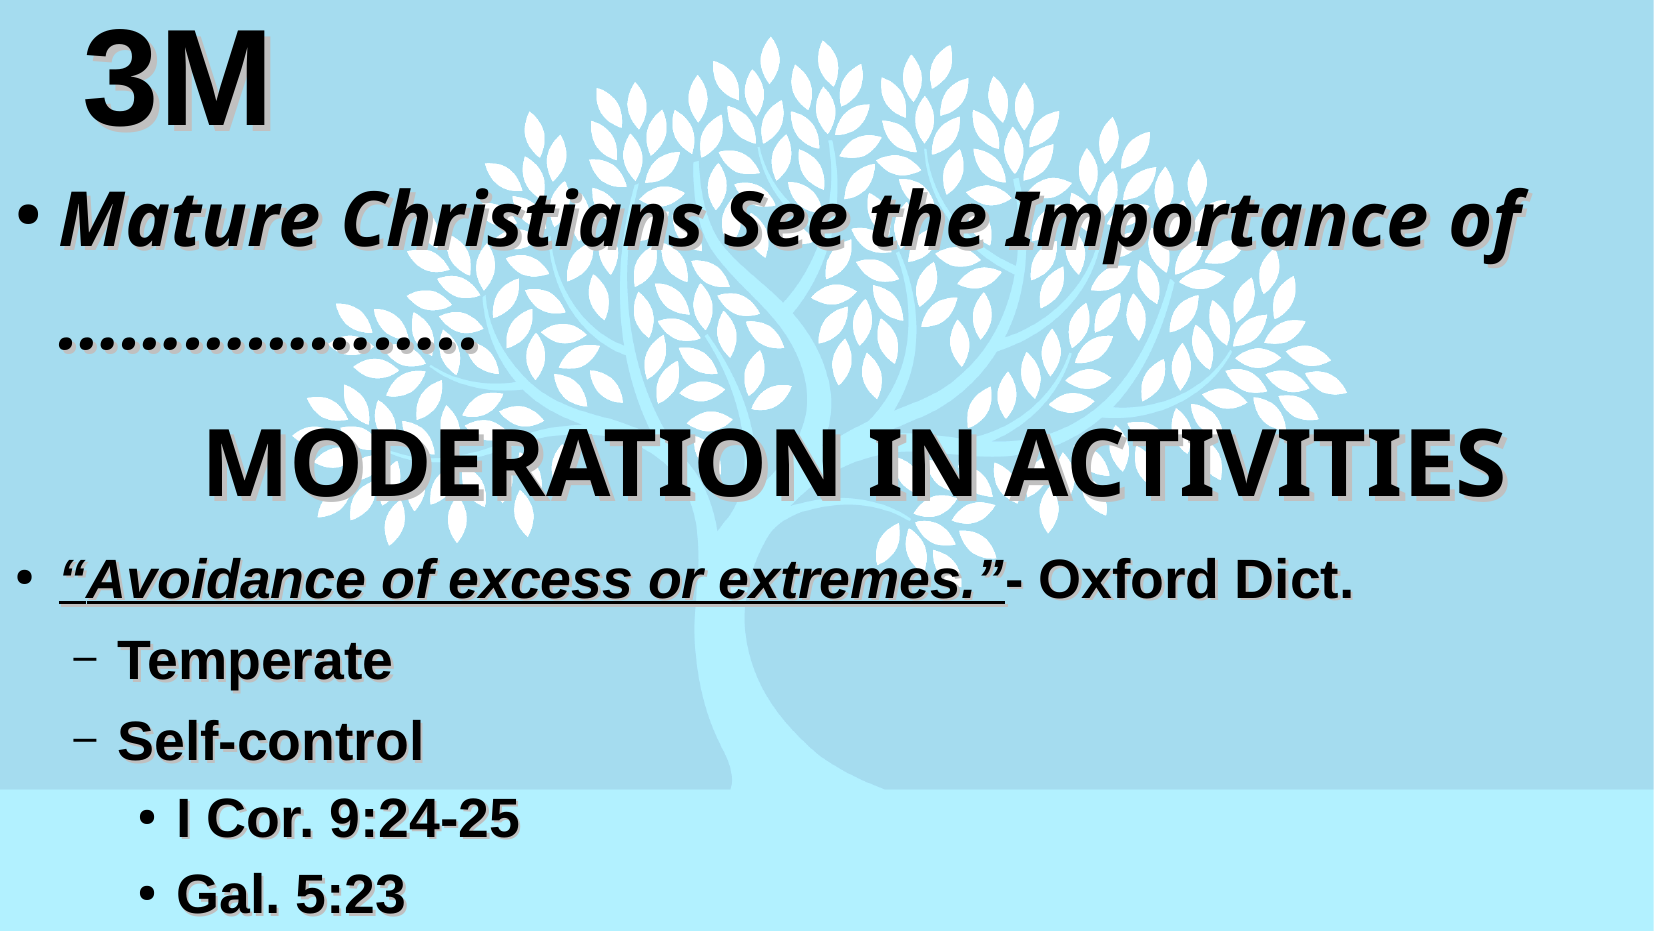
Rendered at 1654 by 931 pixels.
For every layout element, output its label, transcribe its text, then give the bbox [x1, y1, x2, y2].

list Mature Christians See the Importance of ……………….. MODERATION IN ACTIVITIES “Avoidance of excess or extremes.”- Oxford Dict. Temperate Self-control I Cor. 9:24-25 Gal. 5:23 [0, 165, 1651, 931]
title 3M [82, 0, 1571, 156]
picture [0, 0, 1654, 931]
